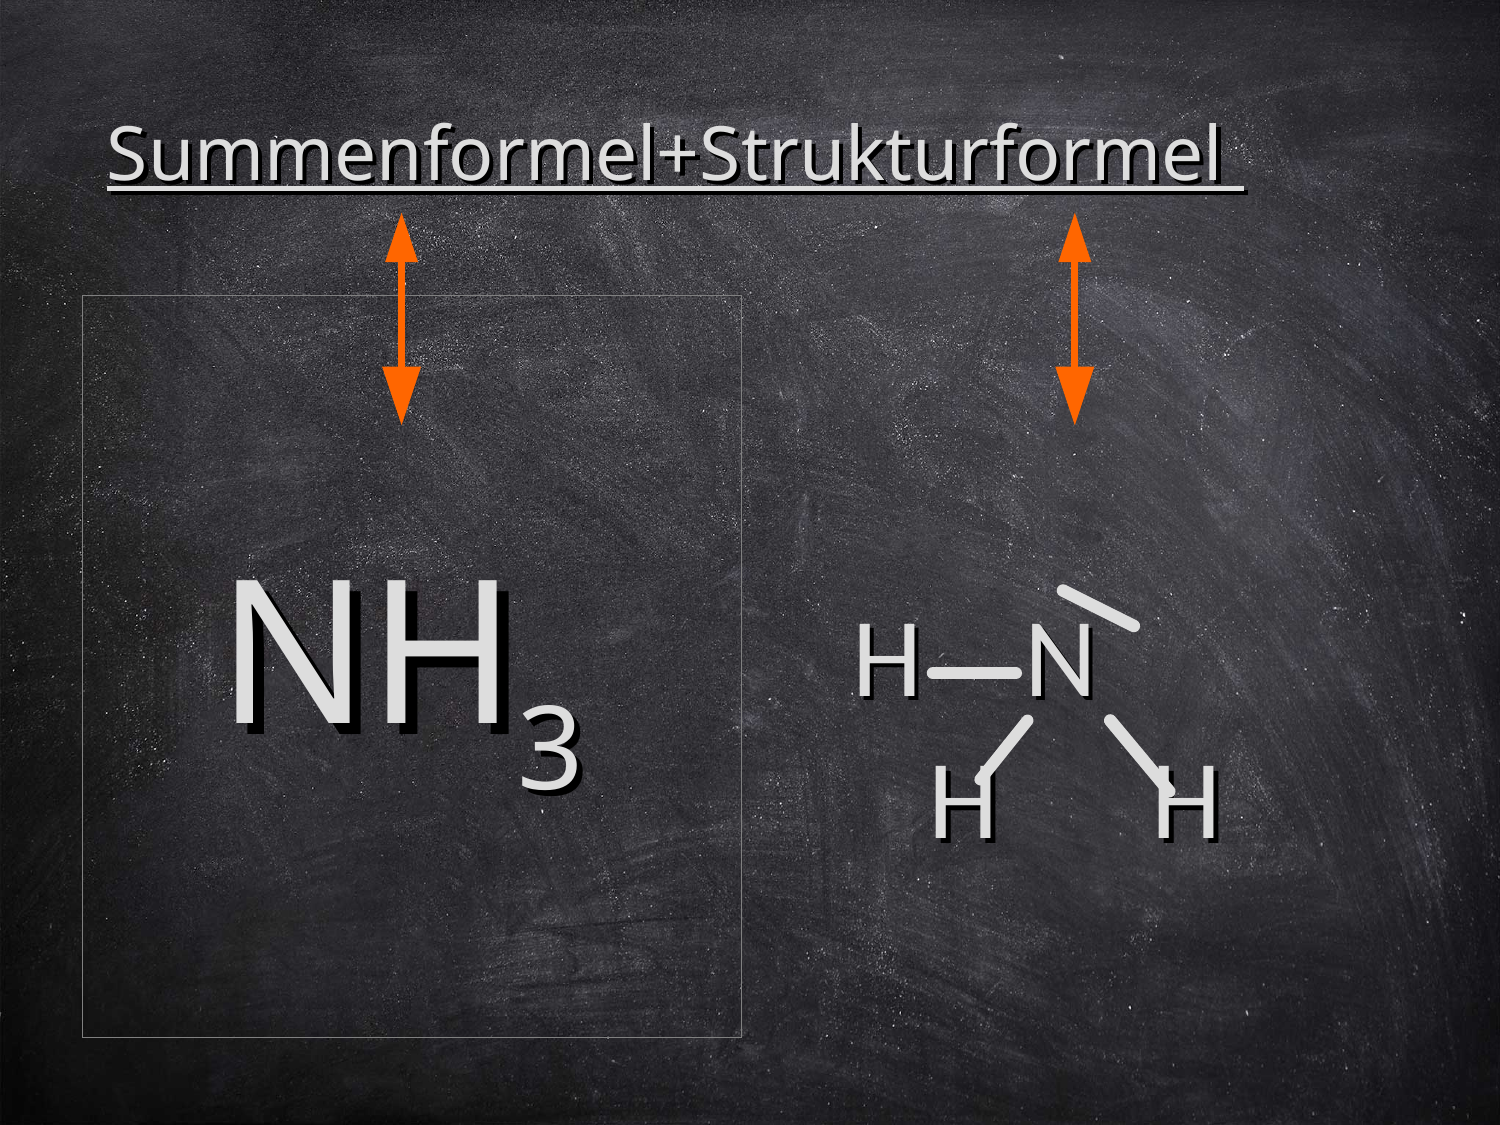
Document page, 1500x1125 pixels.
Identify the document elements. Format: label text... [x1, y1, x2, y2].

picture [0, 0, 1500, 1125]
list H N H H [755, 296, 1415, 1040]
list NH3 [82, 295, 742, 1038]
title Summenformel+Strukturformel [106, 30, 1382, 272]
